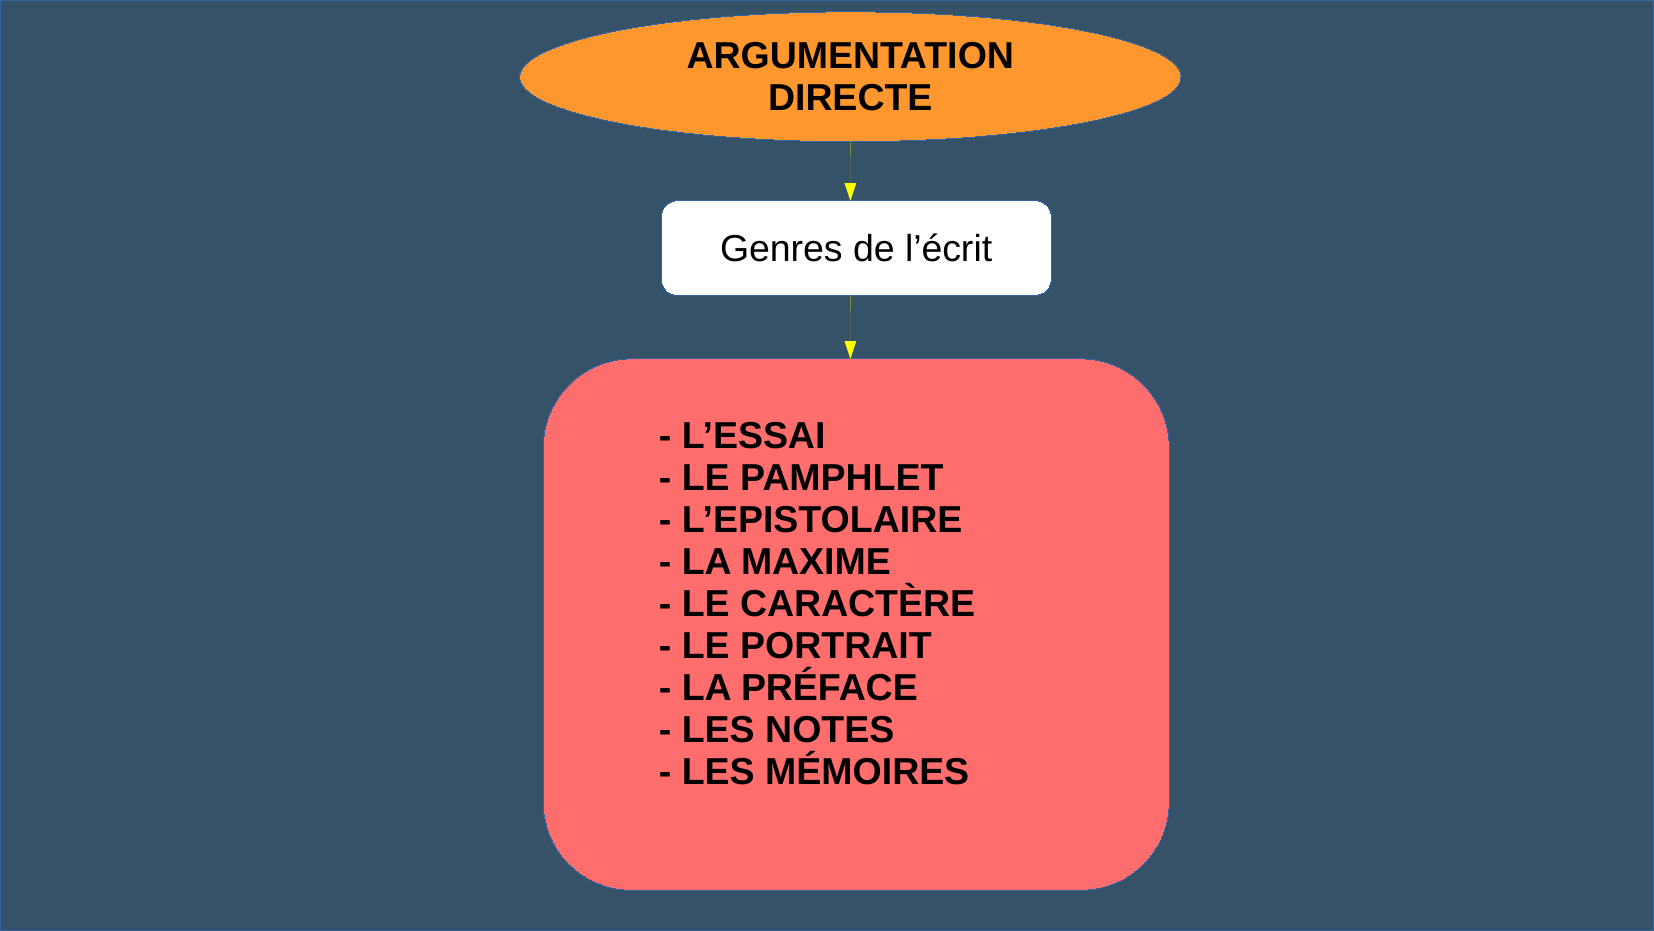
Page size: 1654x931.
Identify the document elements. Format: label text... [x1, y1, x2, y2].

text_box Genres de l’écrit [661, 200, 1052, 296]
text_box ARGUMENTATION DIRECTE [519, 11, 1182, 142]
text_box - L’ESSAI - LE PAMPHLET - L’EPISTOLAIRE - LA MAXIME - LE CARACTÈRE - LE PORTRAIT - LA PRÉFACE - LES NOTES - LES MÉMOIRES [543, 358, 1170, 891]
text_box [0, 0, 1654, 931]
